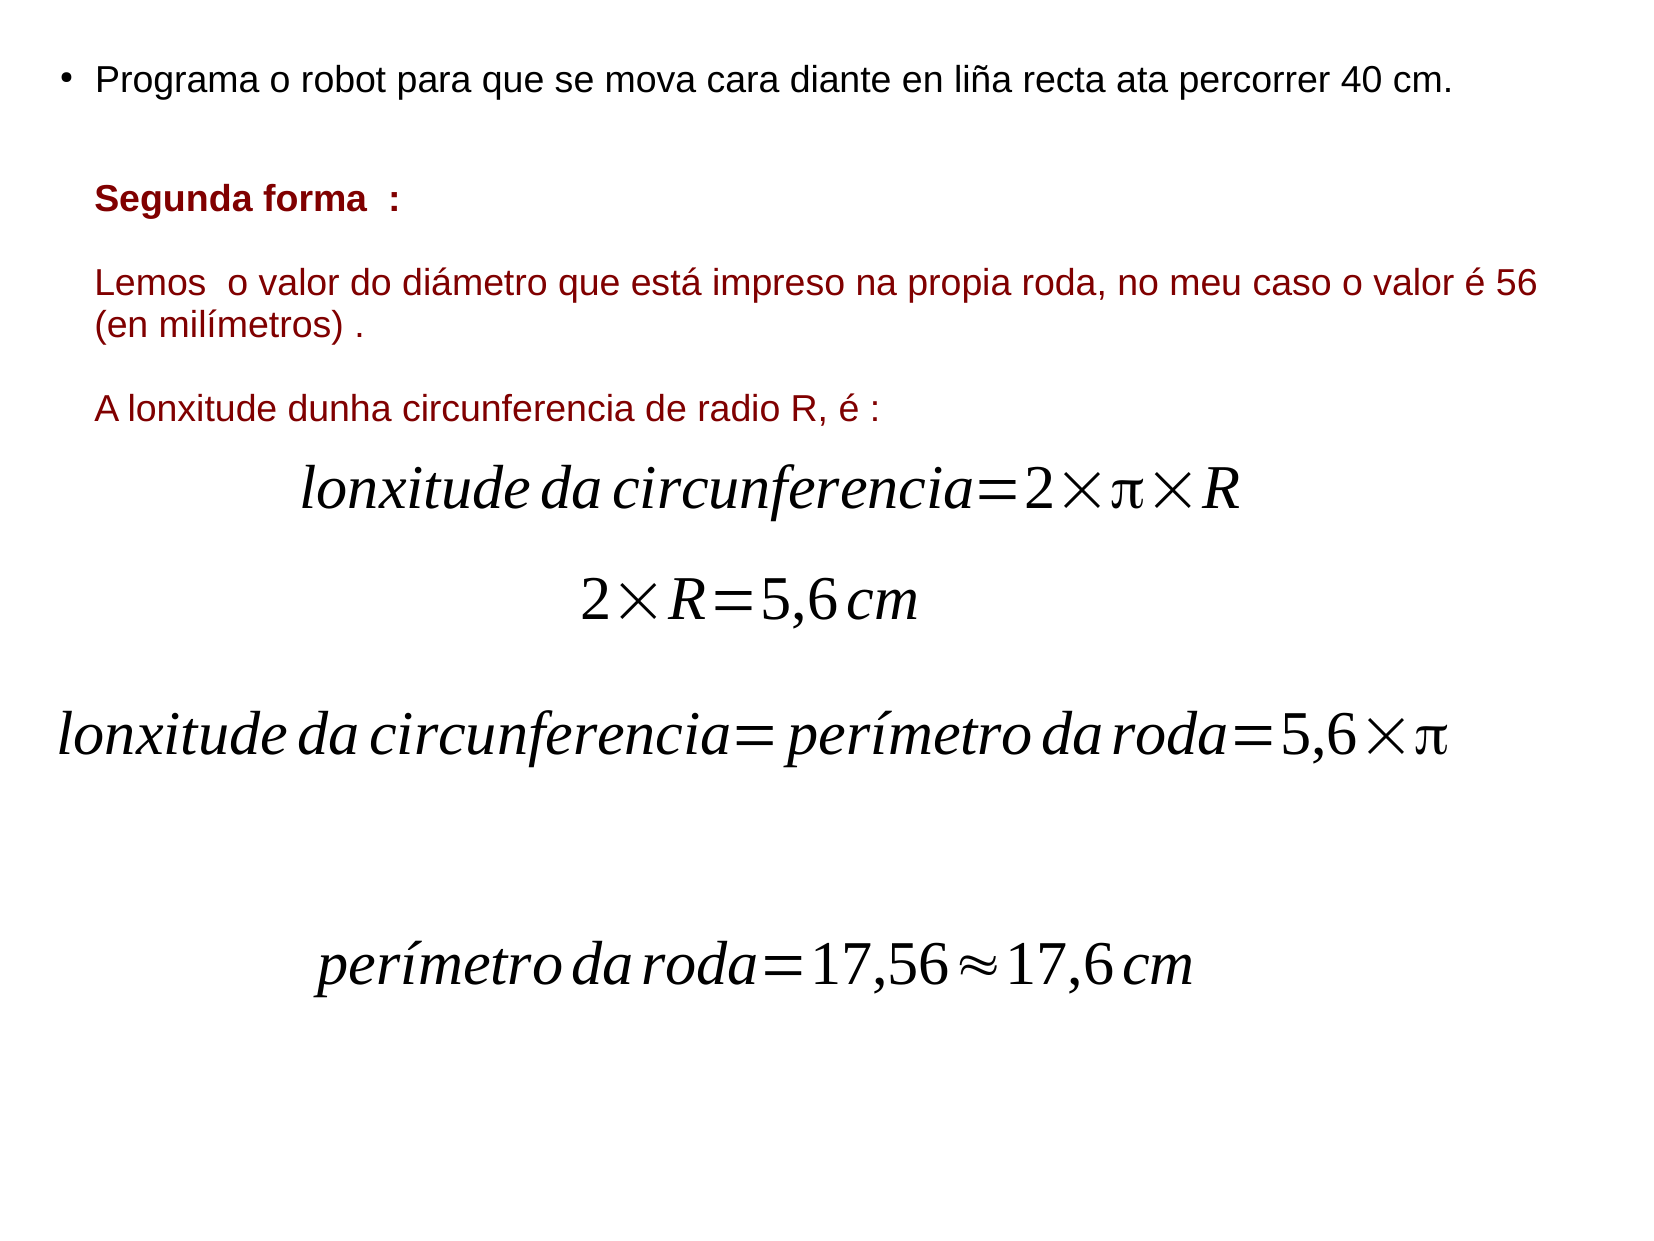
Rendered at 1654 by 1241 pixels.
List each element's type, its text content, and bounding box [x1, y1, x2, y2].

chart [50, 699, 1456, 769]
text_box Programa o robot para que se mova cara diante en liña recta ata percorrer 40 cm. [45, 50, 1540, 191]
chart [305, 930, 1203, 999]
chart [293, 454, 1248, 523]
chart [574, 564, 927, 634]
text_box Segunda forma : Lemos o valor do diámetro que está impreso na propia roda, no meu caso o valor é 56 (en milímetros) . A lonxitude dunha circunferencia de radio R, é : [79, 170, 1565, 725]
